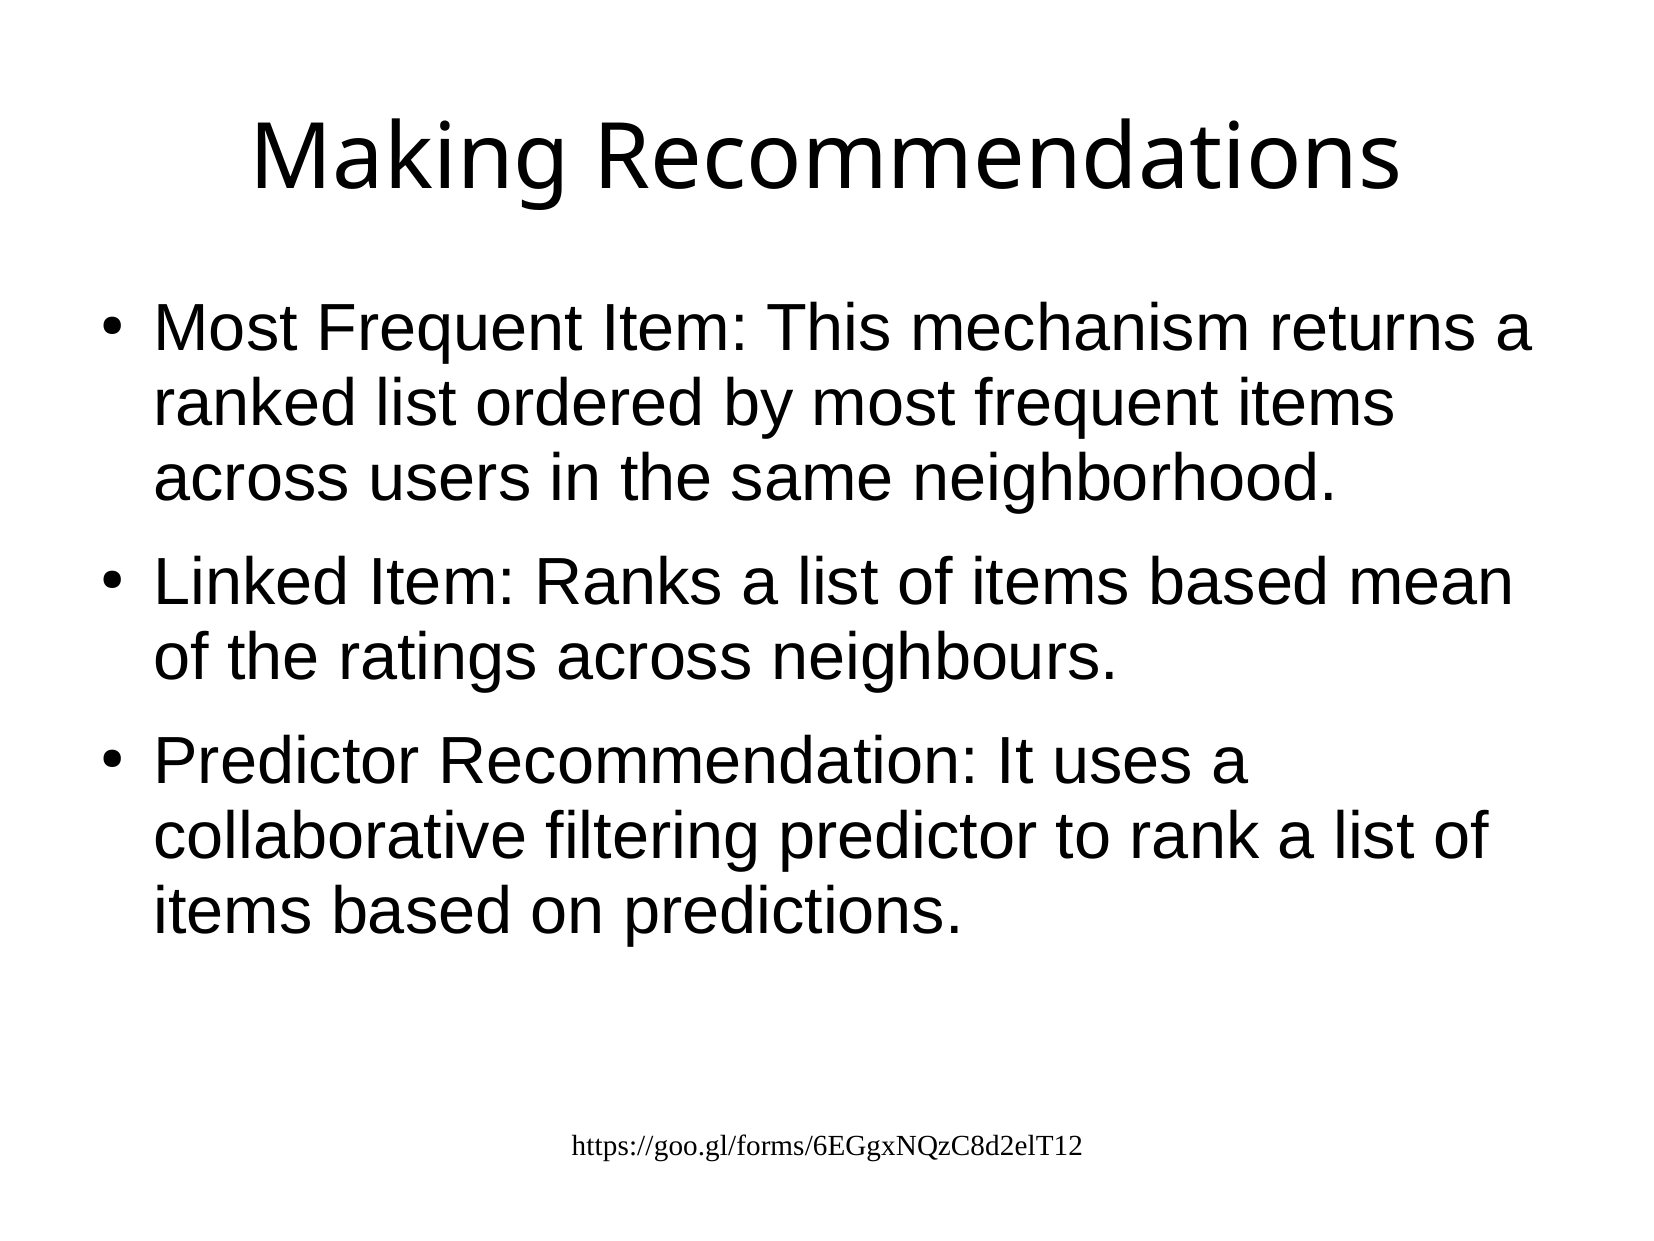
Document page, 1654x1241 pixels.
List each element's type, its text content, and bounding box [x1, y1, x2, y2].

title Making Recommendations [82, 49, 1571, 257]
list Most Frequent Item: This mechanism returns a ranked list ordered by most frequent items across users in the same neighborhood. Linked Item: Ranks a list of items based mean of the ratings across neighbours. Predictor Recommendation: It uses a collaborative filtering predictor to rank a list of items based on predictions. [82, 290, 1571, 1010]
